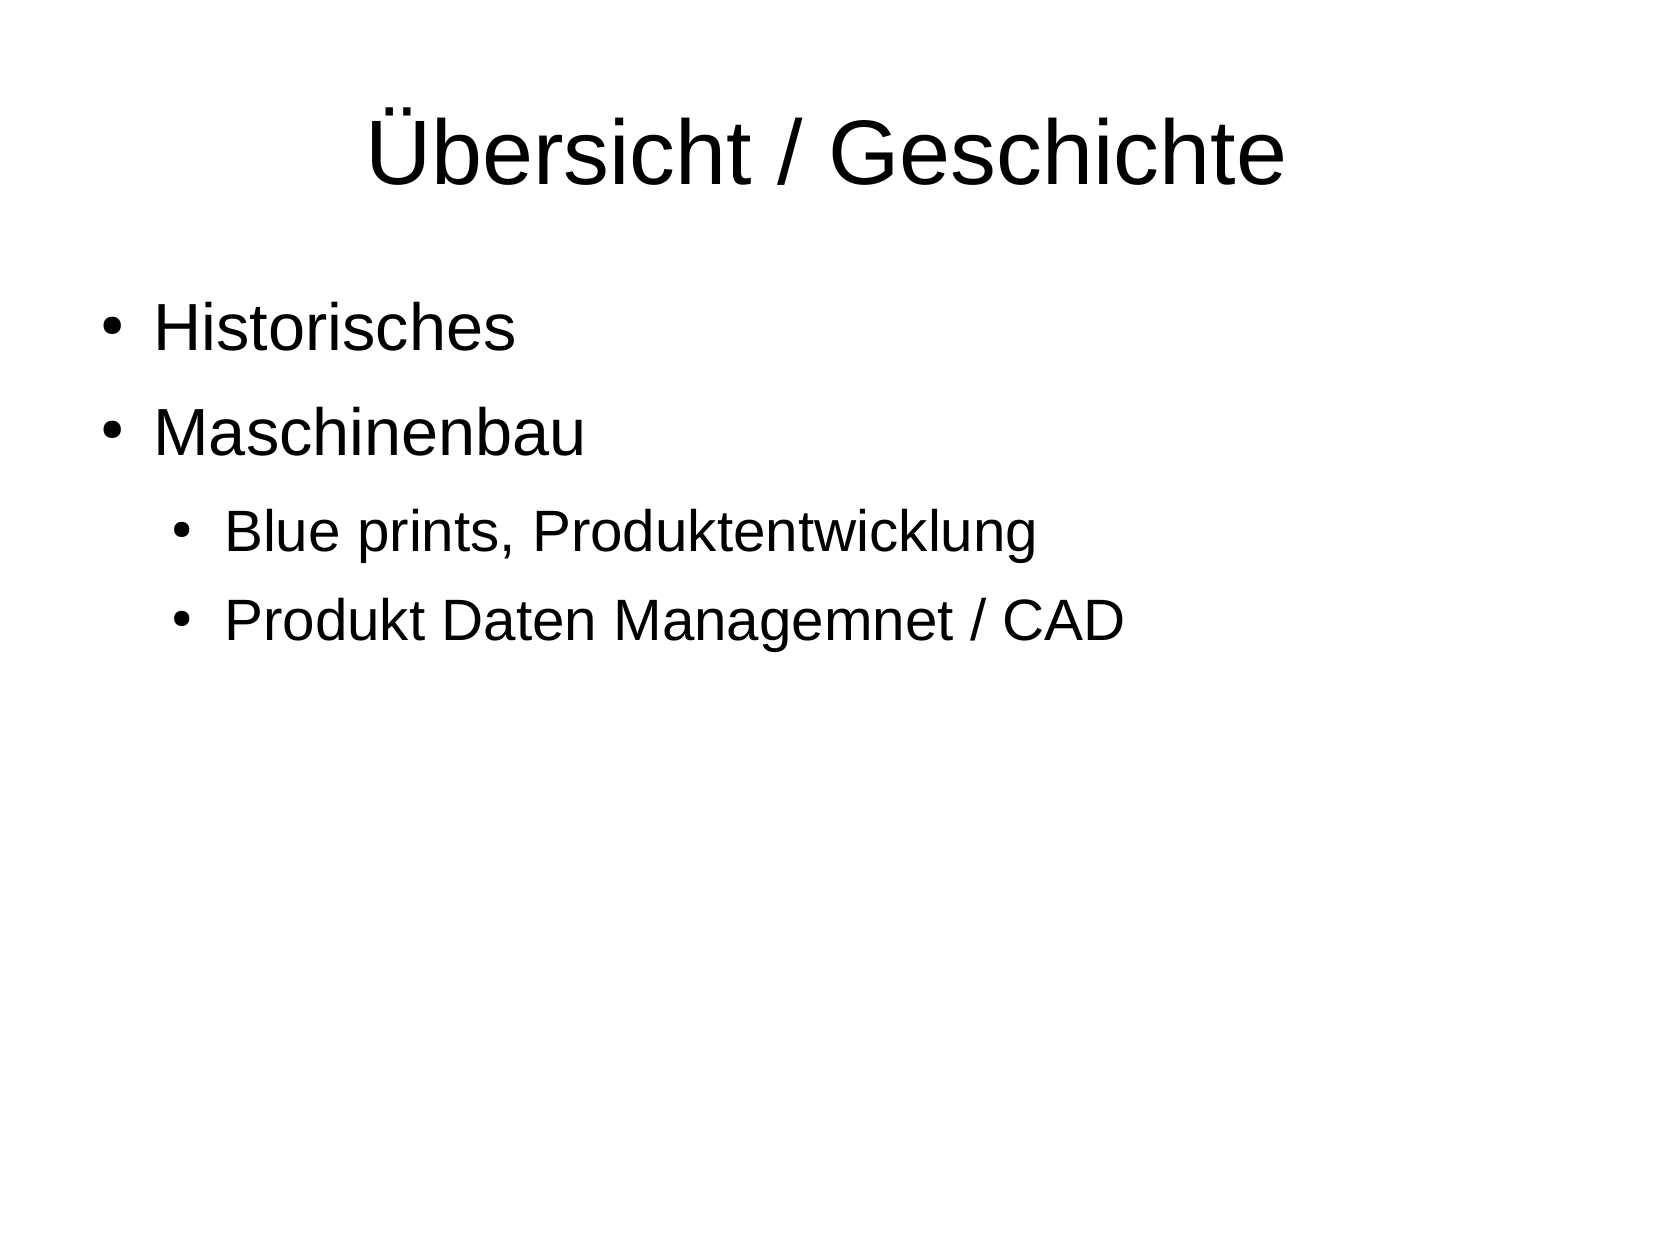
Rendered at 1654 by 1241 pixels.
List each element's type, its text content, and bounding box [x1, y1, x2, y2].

title Übersicht / Geschichte [82, 56, 1571, 250]
list Historisches Maschinenbau Blue prints, Produktentwicklung Produkt Daten Managemnet / CAD [82, 290, 1571, 1094]
